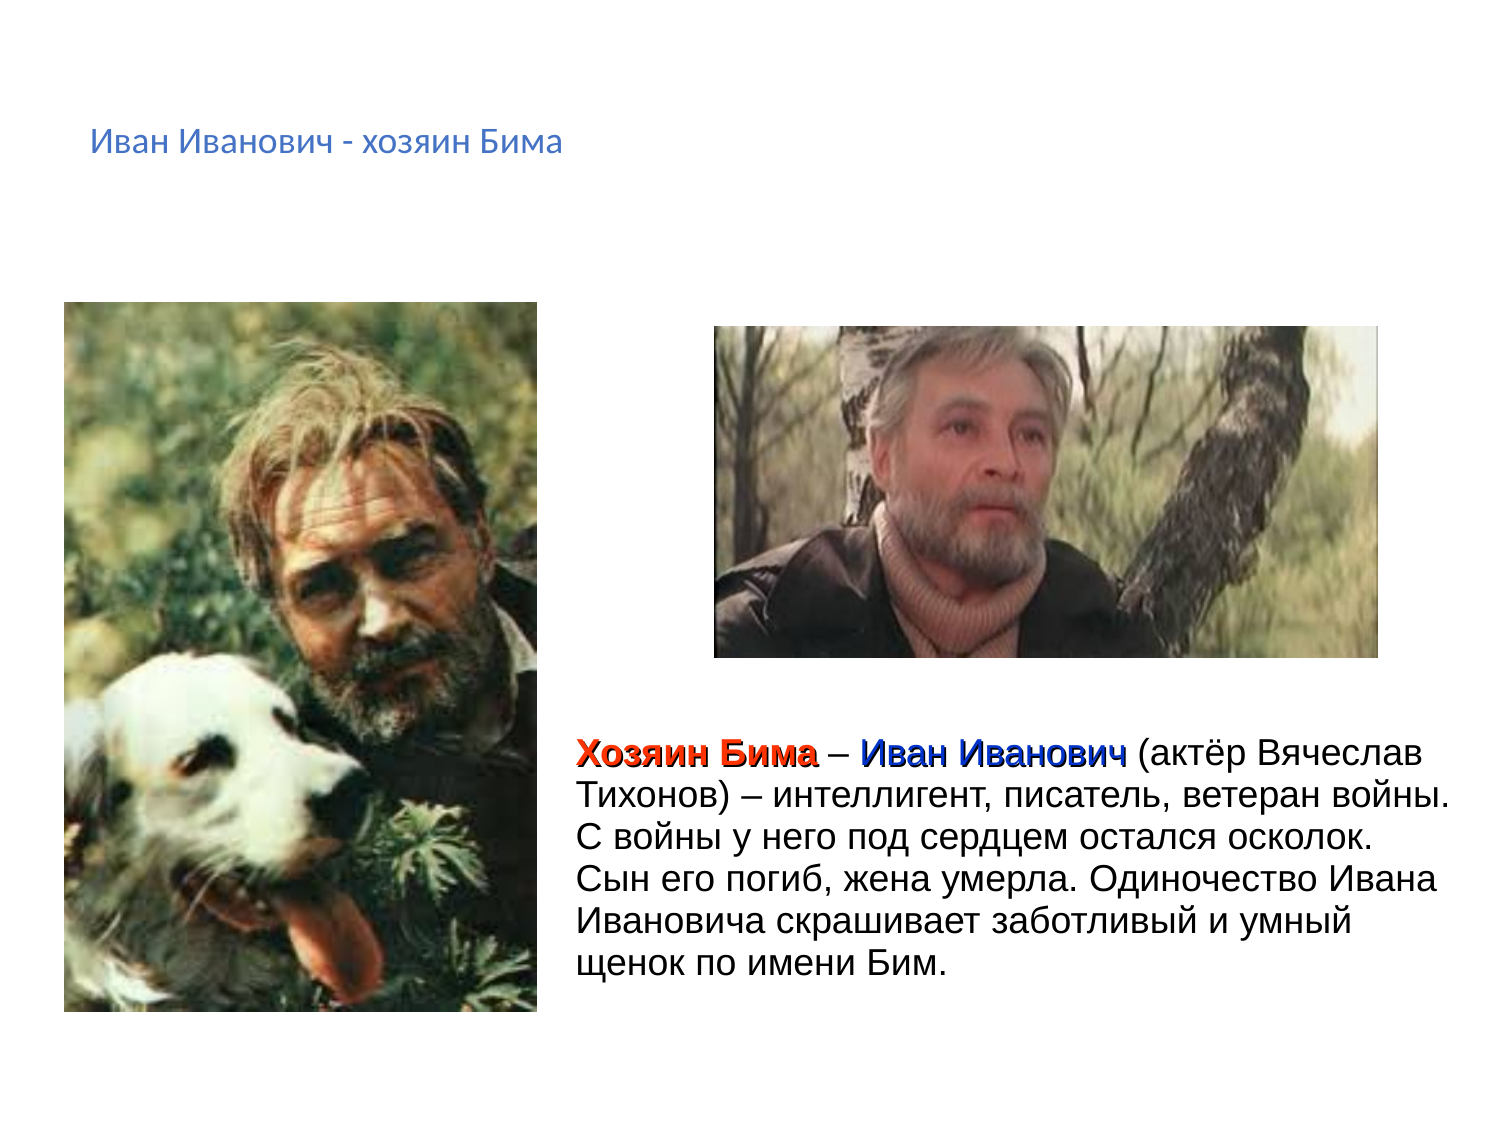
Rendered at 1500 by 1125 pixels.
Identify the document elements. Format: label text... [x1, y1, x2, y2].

picture [714, 326, 1378, 658]
picture [64, 302, 537, 1012]
title Иван Иванович - хозяин Бима [75, 45, 1426, 233]
text_box Хозяин Бима – Иван Иванович (актёр Вячеслав Тихонов) – интеллигент, писатель, ветеран войны. С войны у него под сердцем остался осколок. Сын его погиб, жена умерла. Одиночество Ивана Ивановича скрашивает заботливый и умный щенок по имени Бим. [560, 723, 1471, 992]
